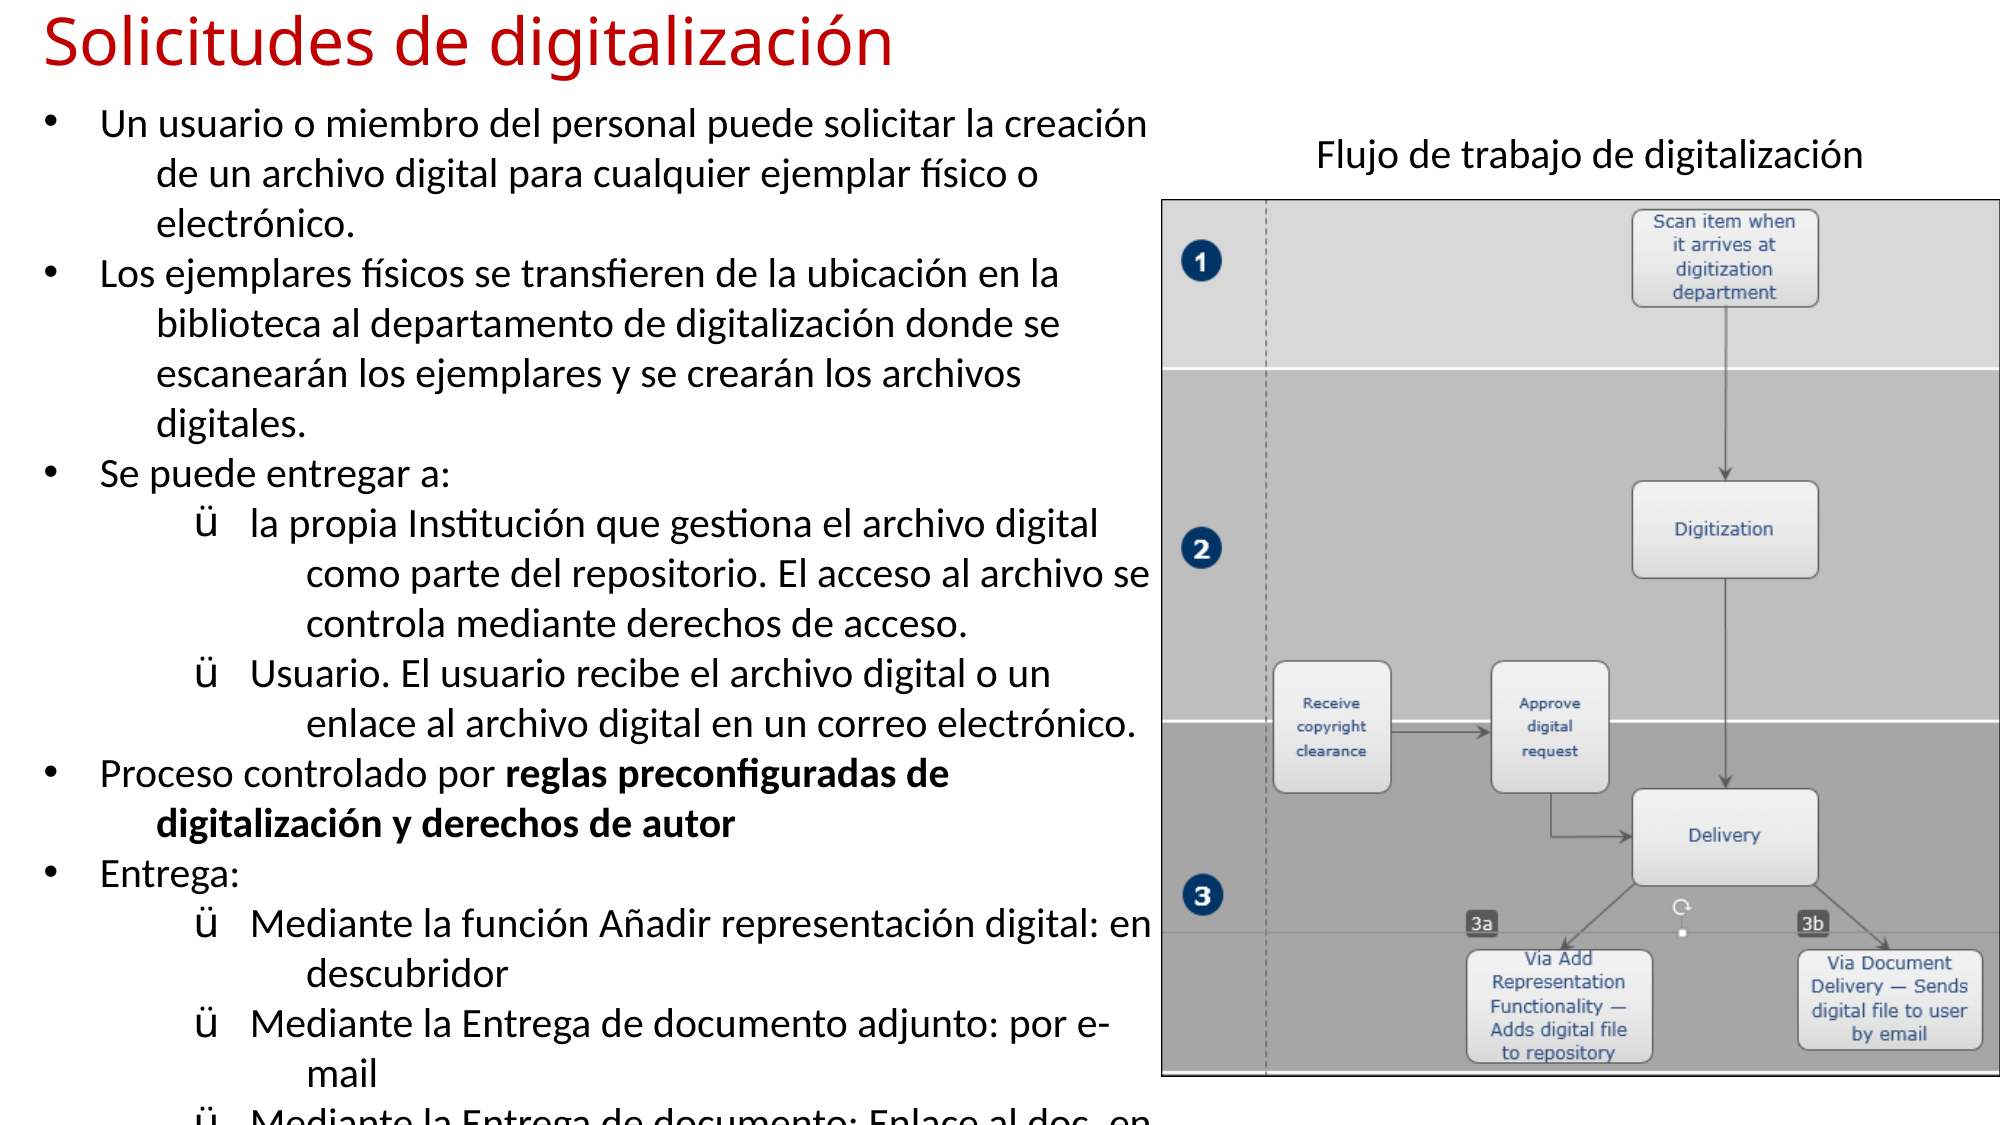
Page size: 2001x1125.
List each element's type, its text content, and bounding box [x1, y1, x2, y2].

picture [1161, 199, 2000, 1077]
text_box Flujo de trabajo de digitalización [1301, 119, 1889, 185]
title Solicitudes de digitalización [28, 0, 913, 88]
text_box Un usuario o miembro del personal puede solicitar la creación de un archivo digital para cualquier ejemplar físico o electrónico. Los ejemplares físicos se transfieren de la ubicación en la biblioteca al departamento de digitalización donde se escanearán los ejemplares y se crearán los archivos digitales. Se puede entregar a: la propia Institución que gestiona el archivo digital como parte del repositorio. El acceso al archivo se controla mediante derechos de acceso. Usuario. El usuario recibe el archivo digital o un enlace al archivo digital en un correo electrónico. Proceso controlado por reglas preconfiguradas de digitalización y derechos de autor Entrega: Mediante la función Añadir representación digital: en descubridor Mediante la Entrega de documento adjunto: por e-mail Mediante la Entrega de documento: Enlace al doc. en server [28, 88, 1170, 1125]
